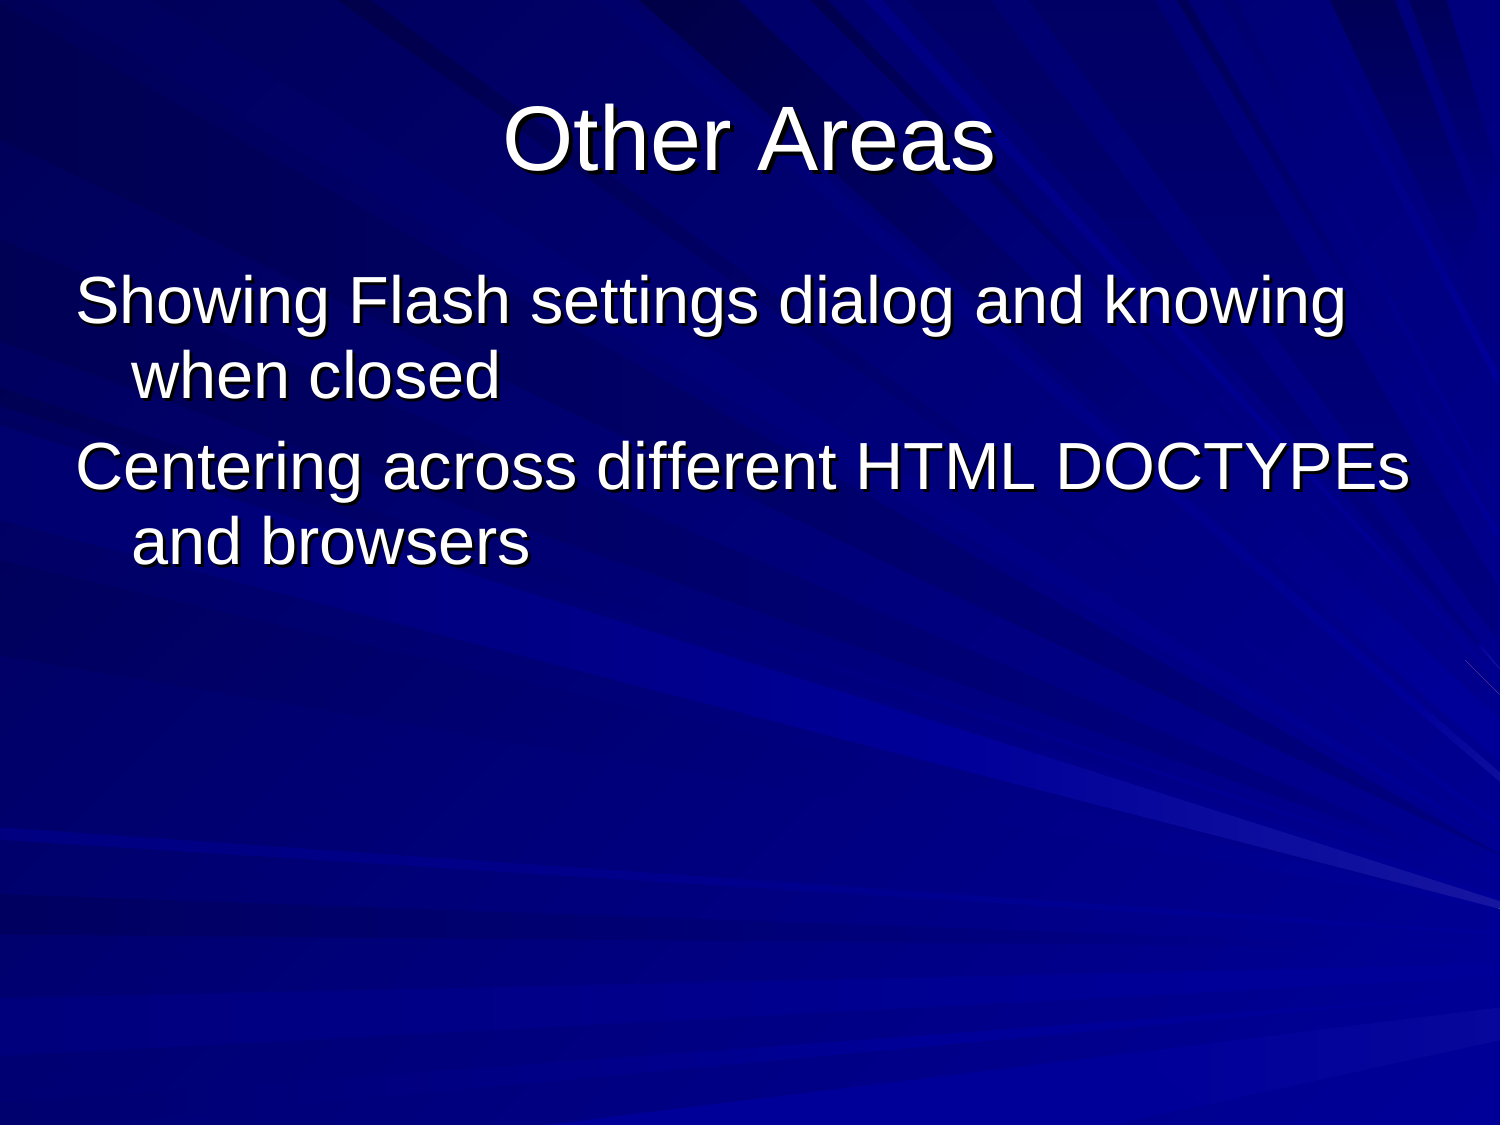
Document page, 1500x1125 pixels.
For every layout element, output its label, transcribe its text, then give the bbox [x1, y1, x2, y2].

list Showing Flash settings dialog and knowing when closed Centering across different HTML DOCTYPEs and browsers [75, 263, 1425, 993]
title Other Areas [75, 51, 1425, 226]
